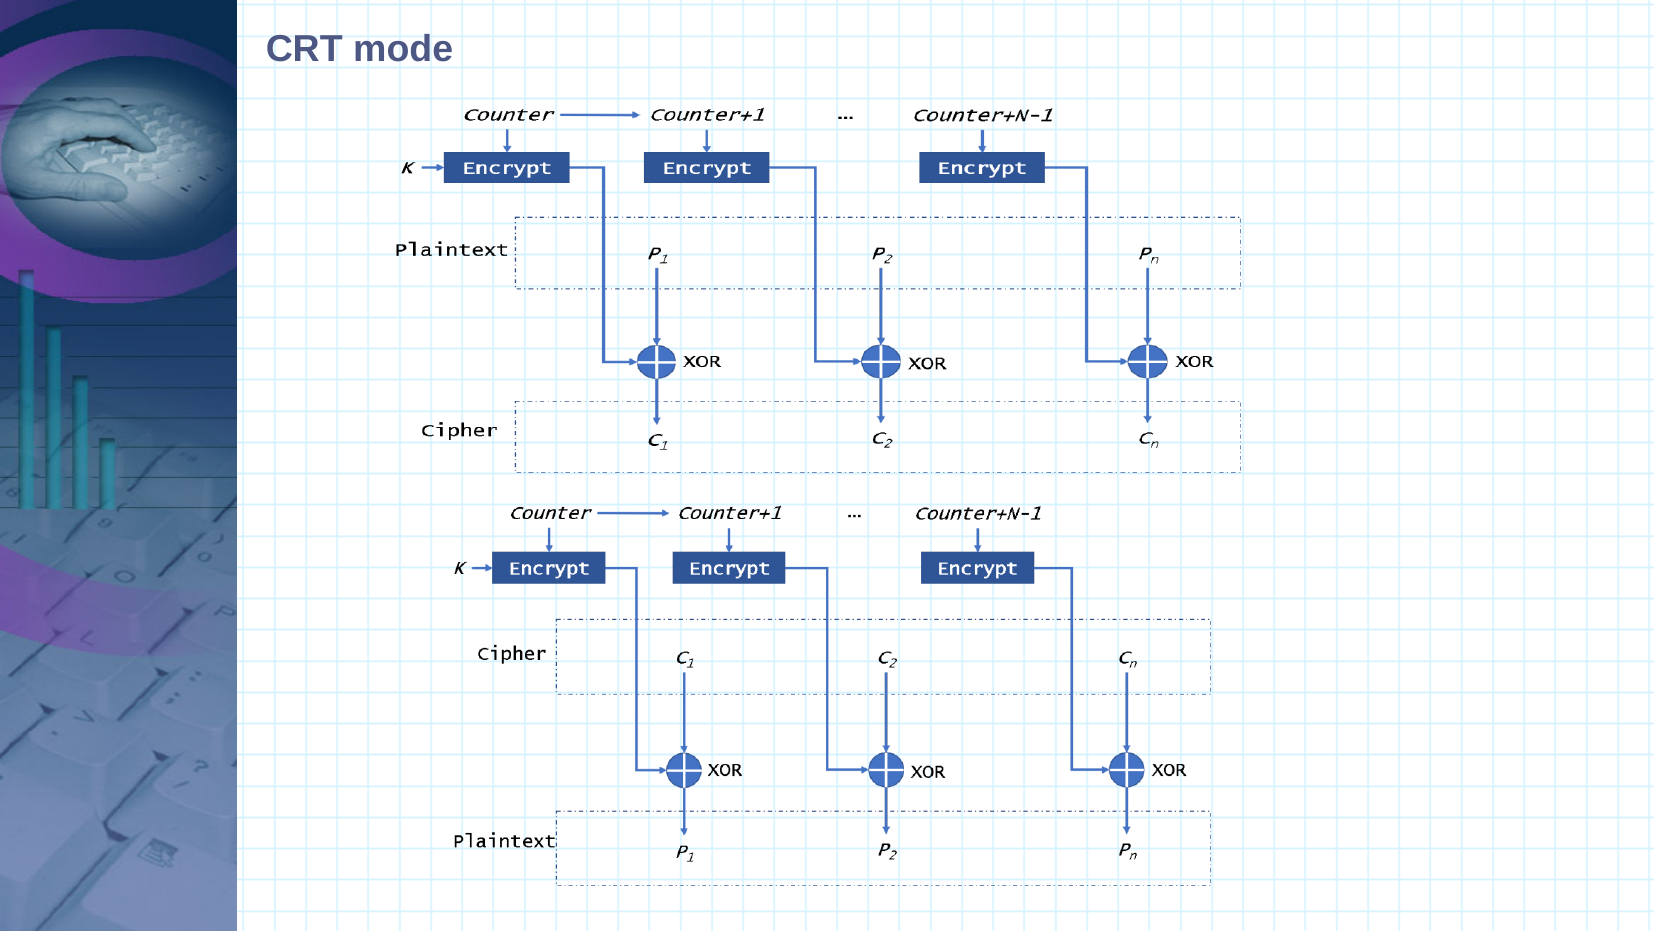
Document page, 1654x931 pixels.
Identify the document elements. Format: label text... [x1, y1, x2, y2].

title CRT mode [265, 0, 1651, 126]
picture [0, 0, 1654, 931]
